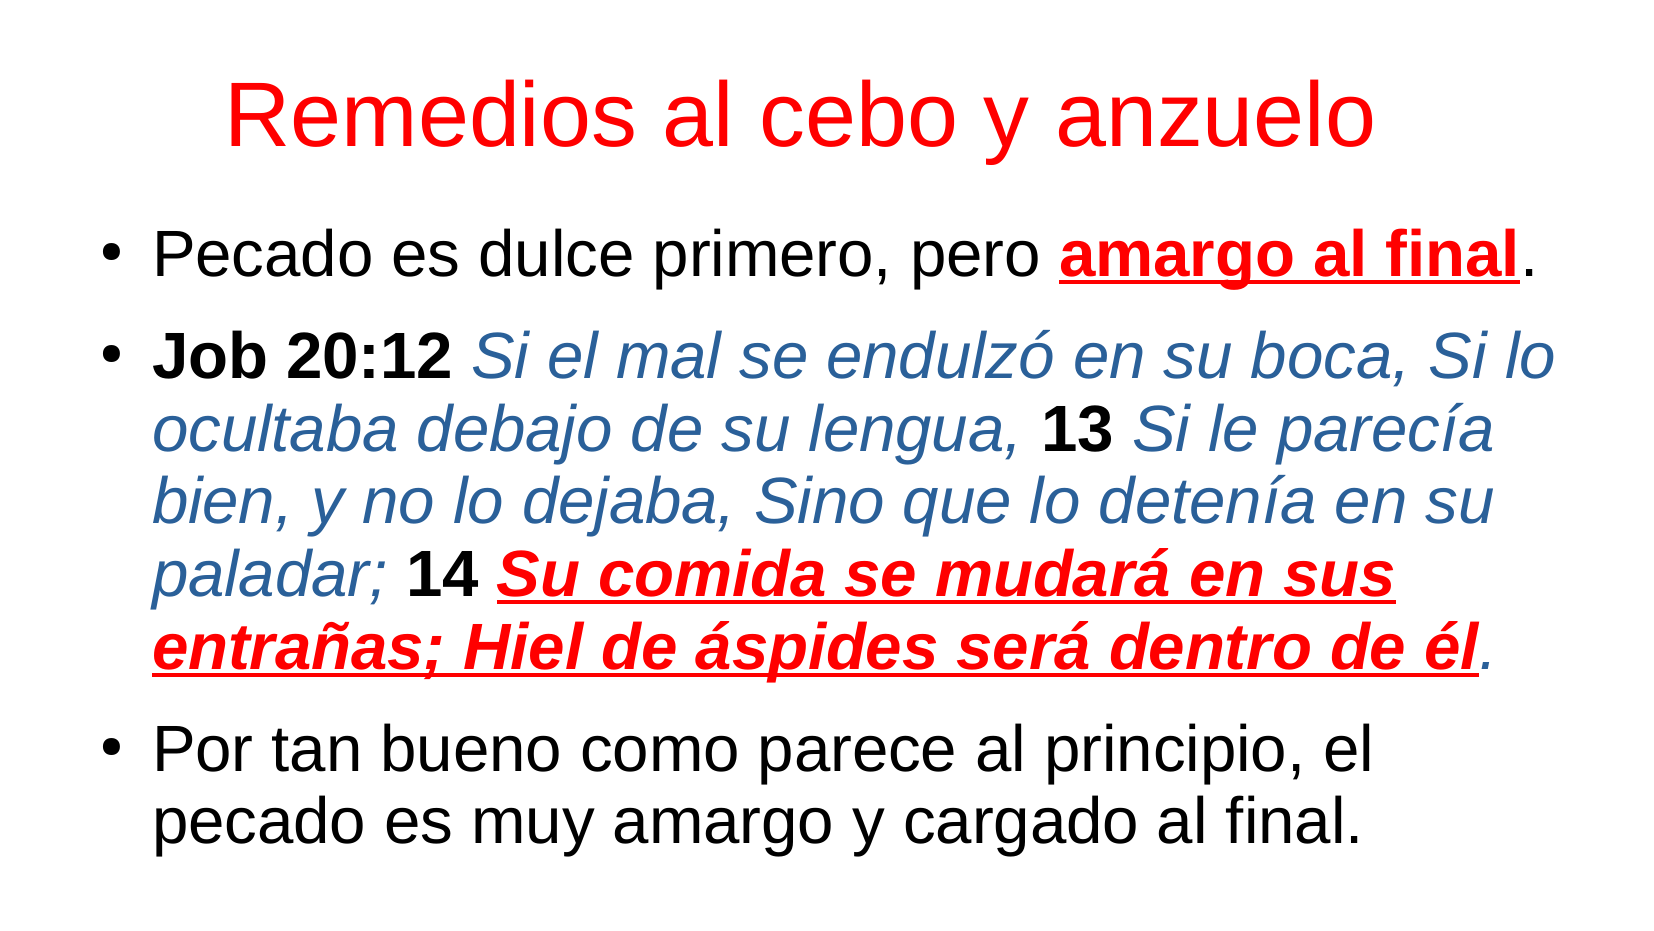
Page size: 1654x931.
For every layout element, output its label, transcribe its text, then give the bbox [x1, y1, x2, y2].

list Pecado es dulce primero, pero amargo al final. Job 20:12 Si el mal se endulzó en su boca, Si lo ocultaba debajo de su lengua, 13 Si le parecía bien, y no lo dejaba, Sino que lo detenía en su paladar; 14 Su comida se mudará en sus entrañas; Hiel de áspides será dentro de él. Por tan bueno como parece al principio, el pecado es muy amargo y cargado al final. [82, 217, 1571, 886]
title Remedios al cebo y anzuelo [82, 37, 1571, 193]
